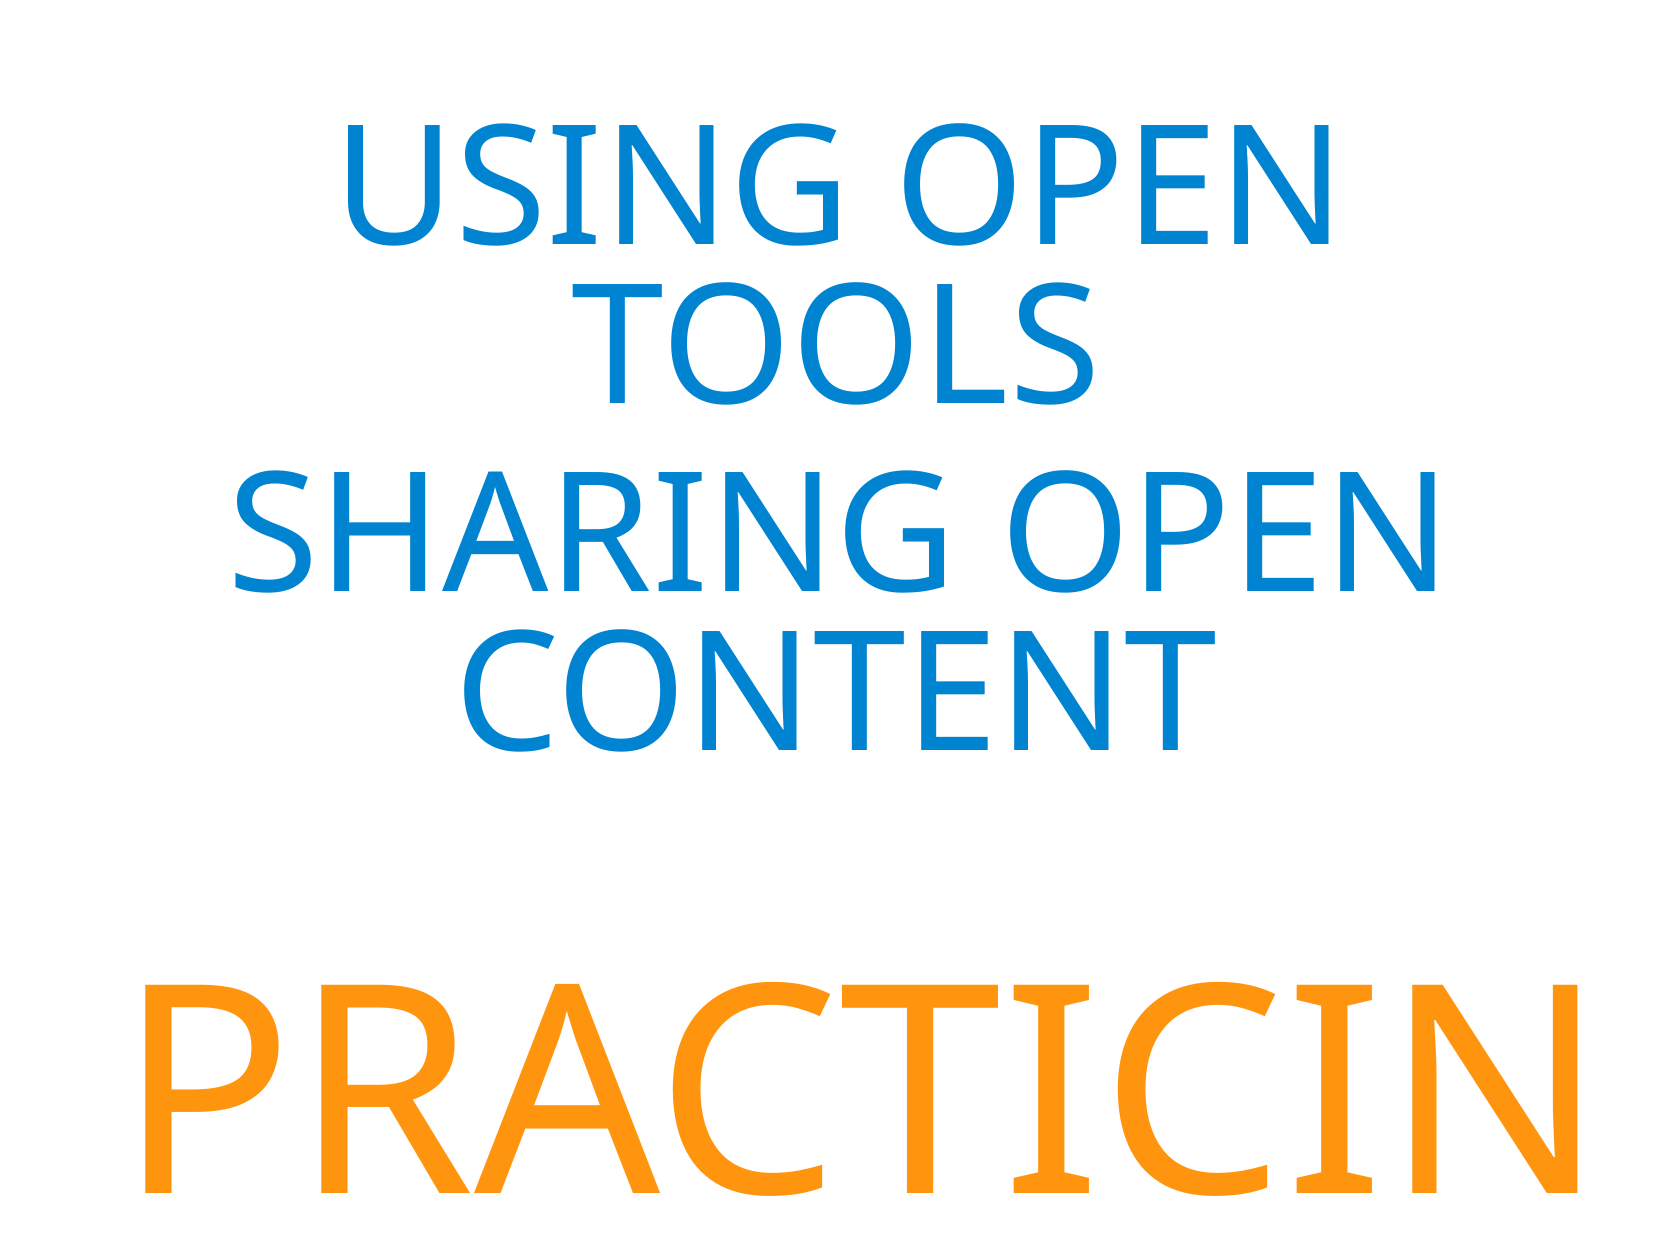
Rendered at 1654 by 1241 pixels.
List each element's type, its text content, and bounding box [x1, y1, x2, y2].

list USING OPEN TOOLS SHARING OPEN CONTENT PRACTICING THE OPEN SOURCE WAY [0, 117, 1628, 1131]
